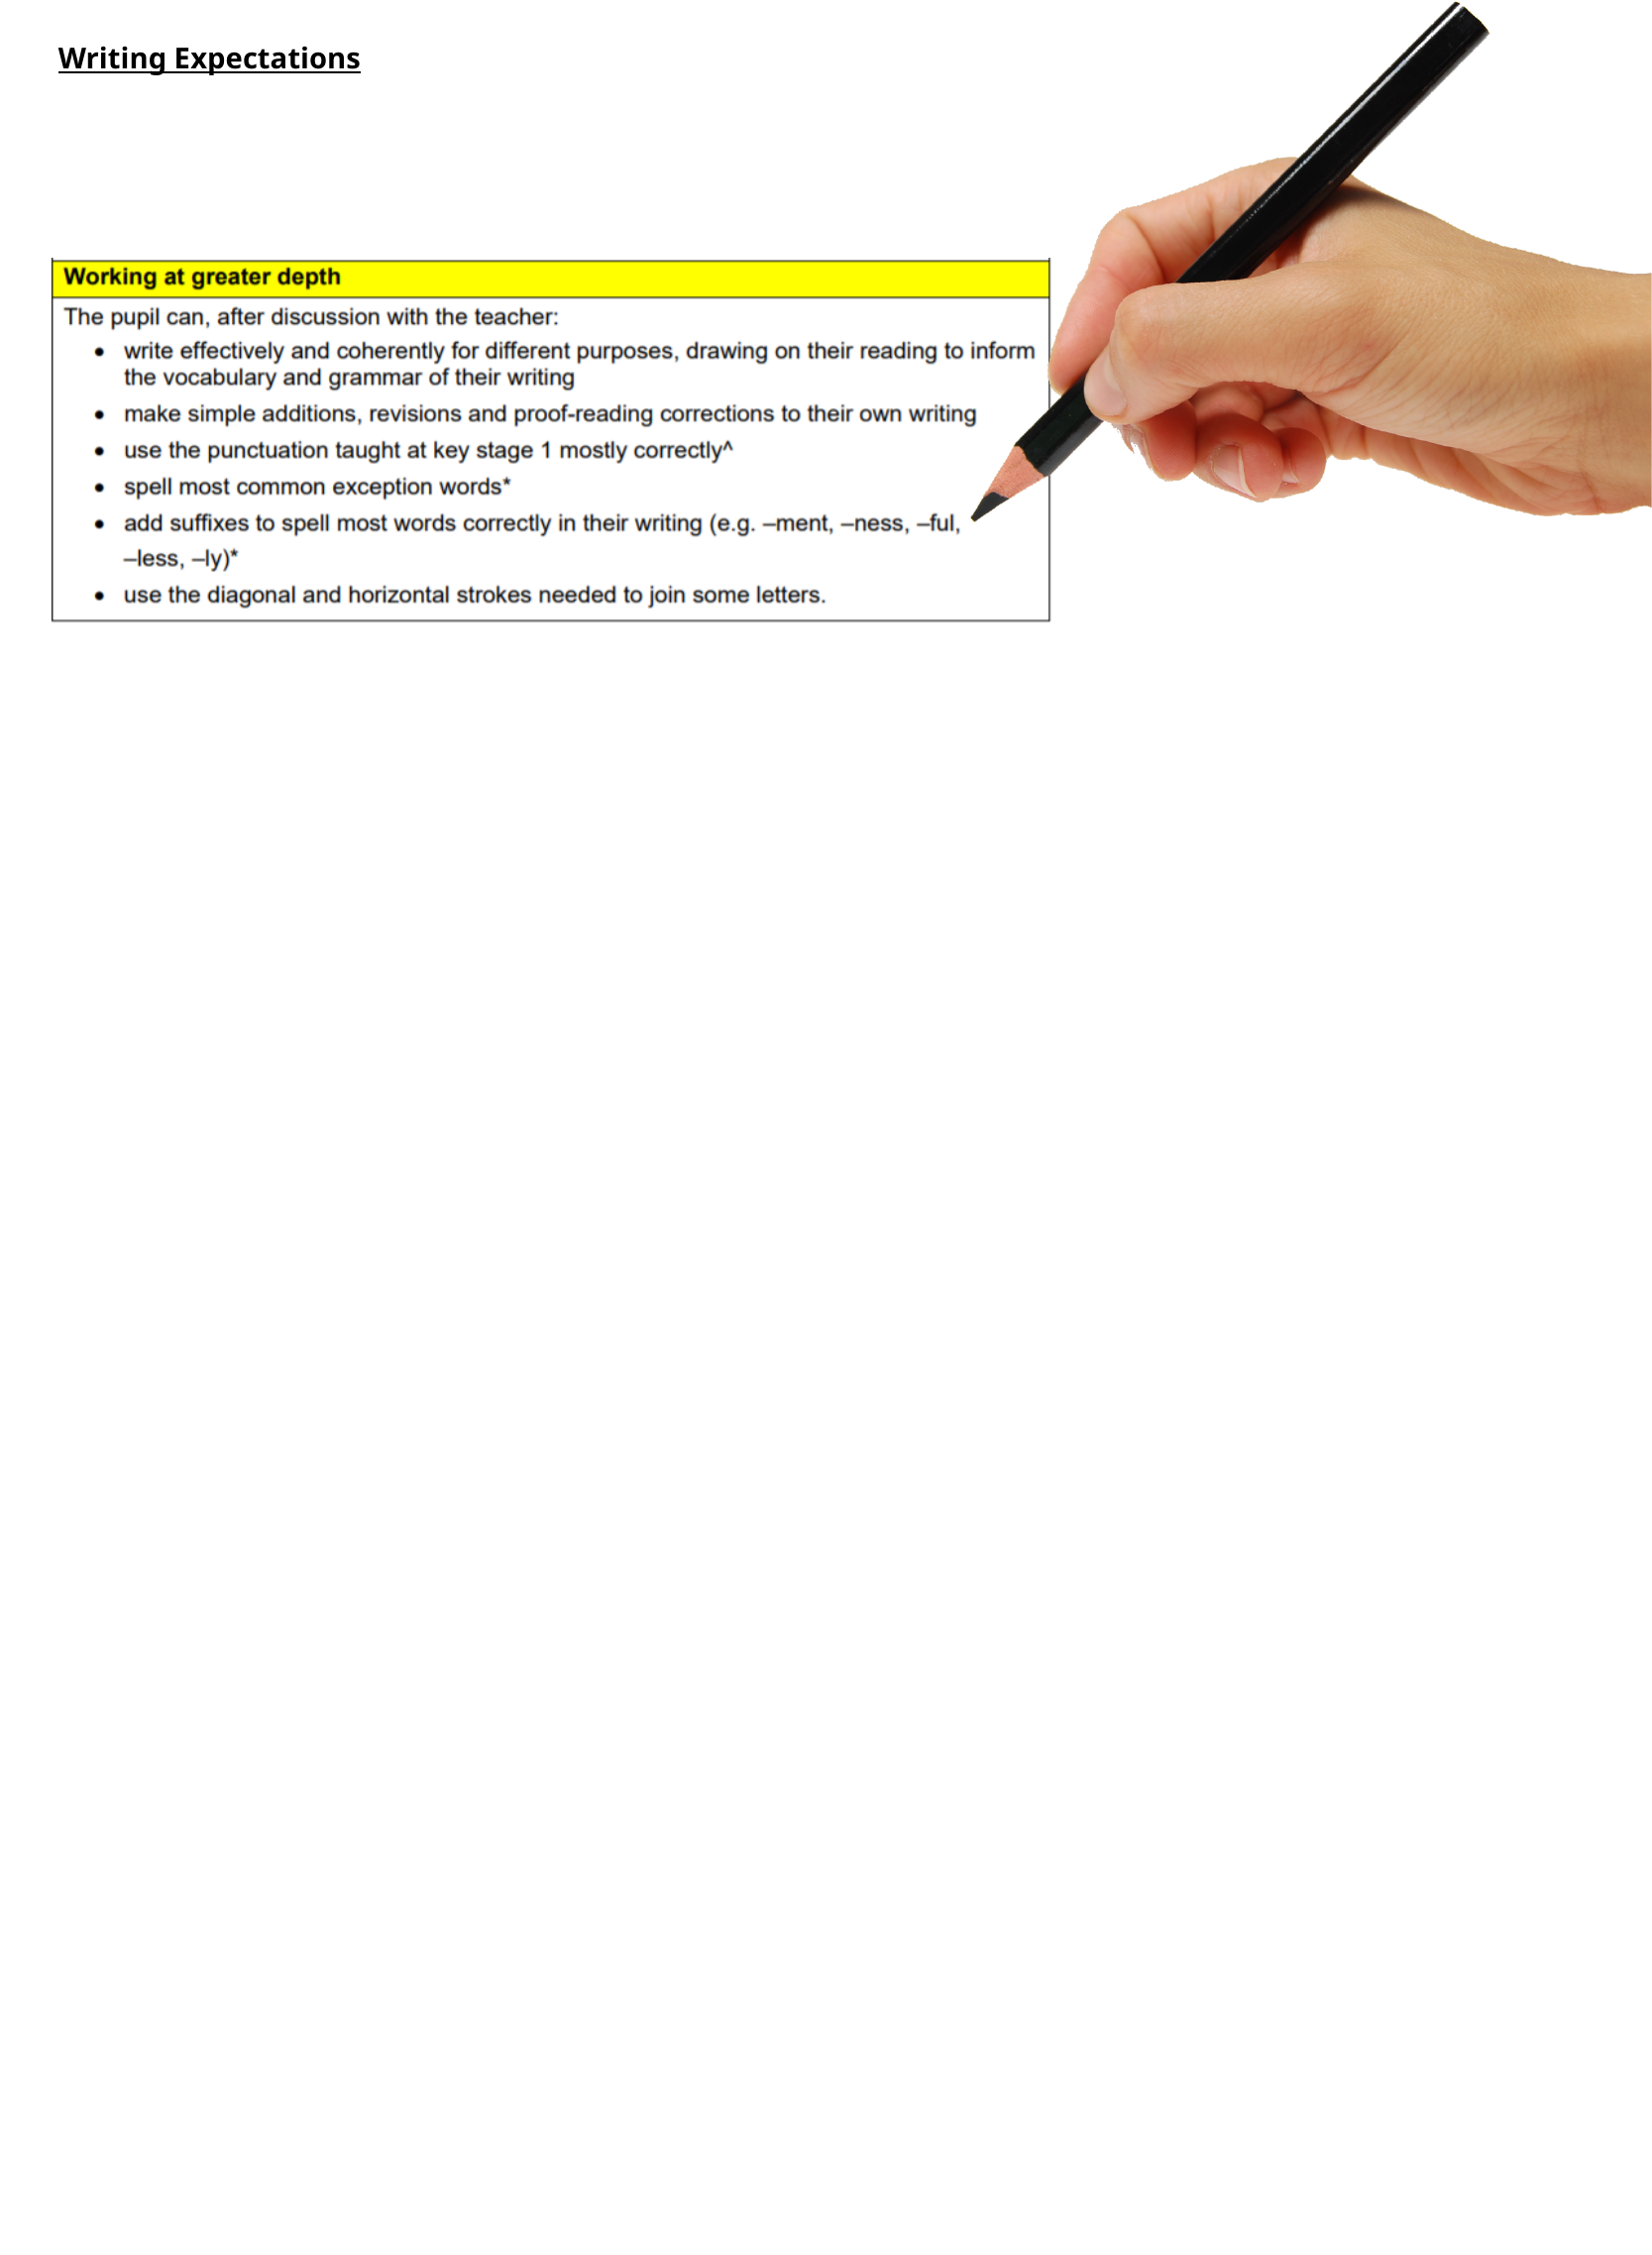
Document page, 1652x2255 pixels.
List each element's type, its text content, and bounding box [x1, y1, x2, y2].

picture [47, 0, 1652, 623]
text_box Writing Expectations [43, 33, 589, 83]
